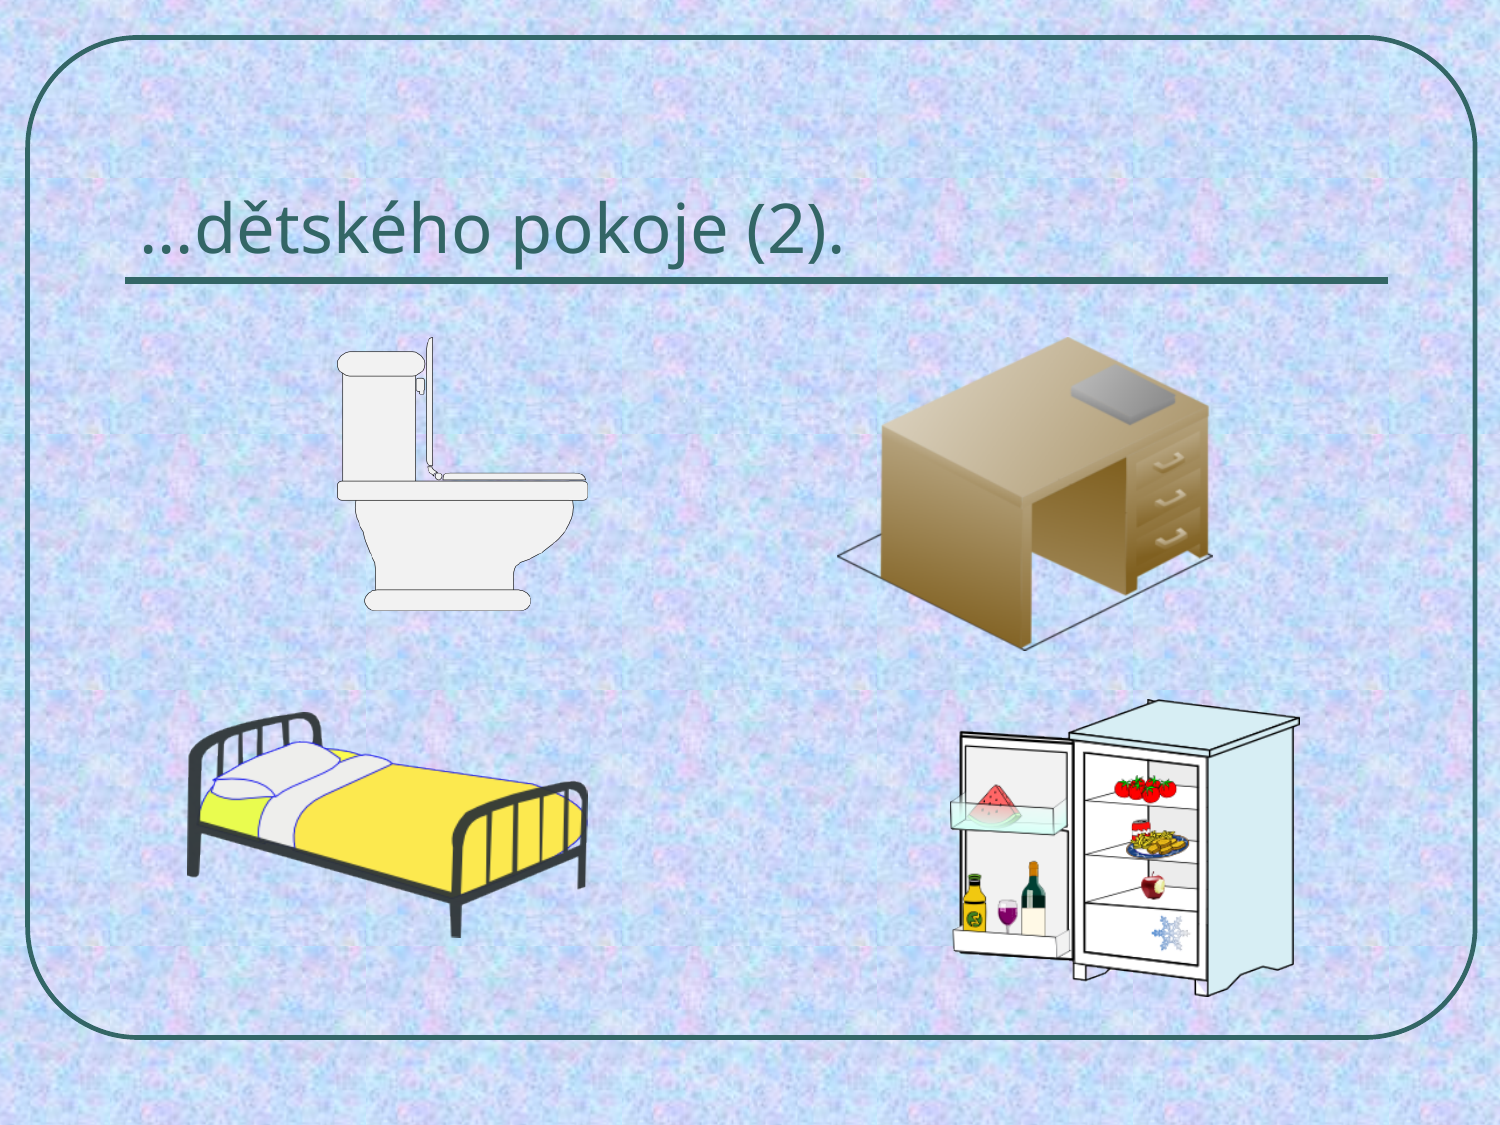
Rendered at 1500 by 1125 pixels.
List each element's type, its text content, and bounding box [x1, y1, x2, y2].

picture [0, 0, 1500, 1125]
title …dětského pokoje (2). [125, 87, 1388, 275]
